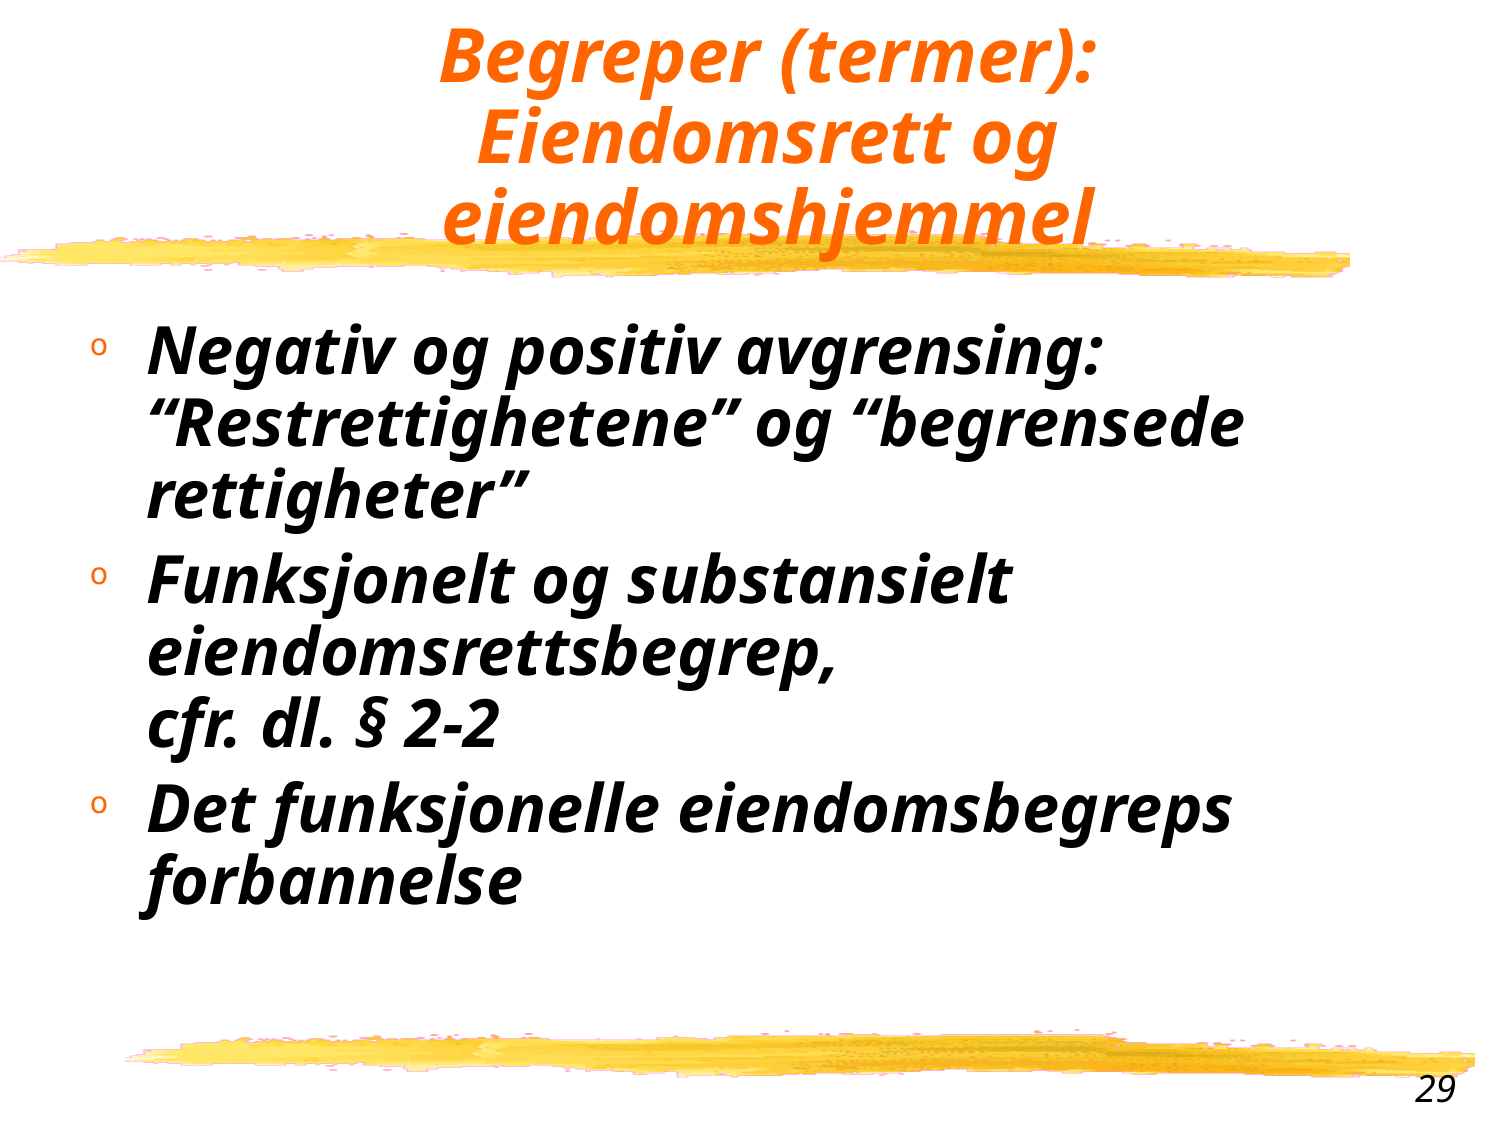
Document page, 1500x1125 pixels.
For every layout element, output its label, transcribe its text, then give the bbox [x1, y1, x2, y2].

slide_number <number> [1400, 1050, 1500, 1125]
title Begreper (termer): Eiendomsrett og eiendomshjemmel [134, 38, 1402, 241]
picture [125, 1024, 1475, 1088]
list Negativ og positiv avgrensing: “Restrettighetene” og “begrensede rettigheter” Funksjonelt og substansielt eiendomsrettsbegrep, cfr. dl. § 2-2 Det funksjonelle eiendomsbegreps forbannelse [75, 309, 1417, 1000]
picture [0, 224, 1350, 288]
